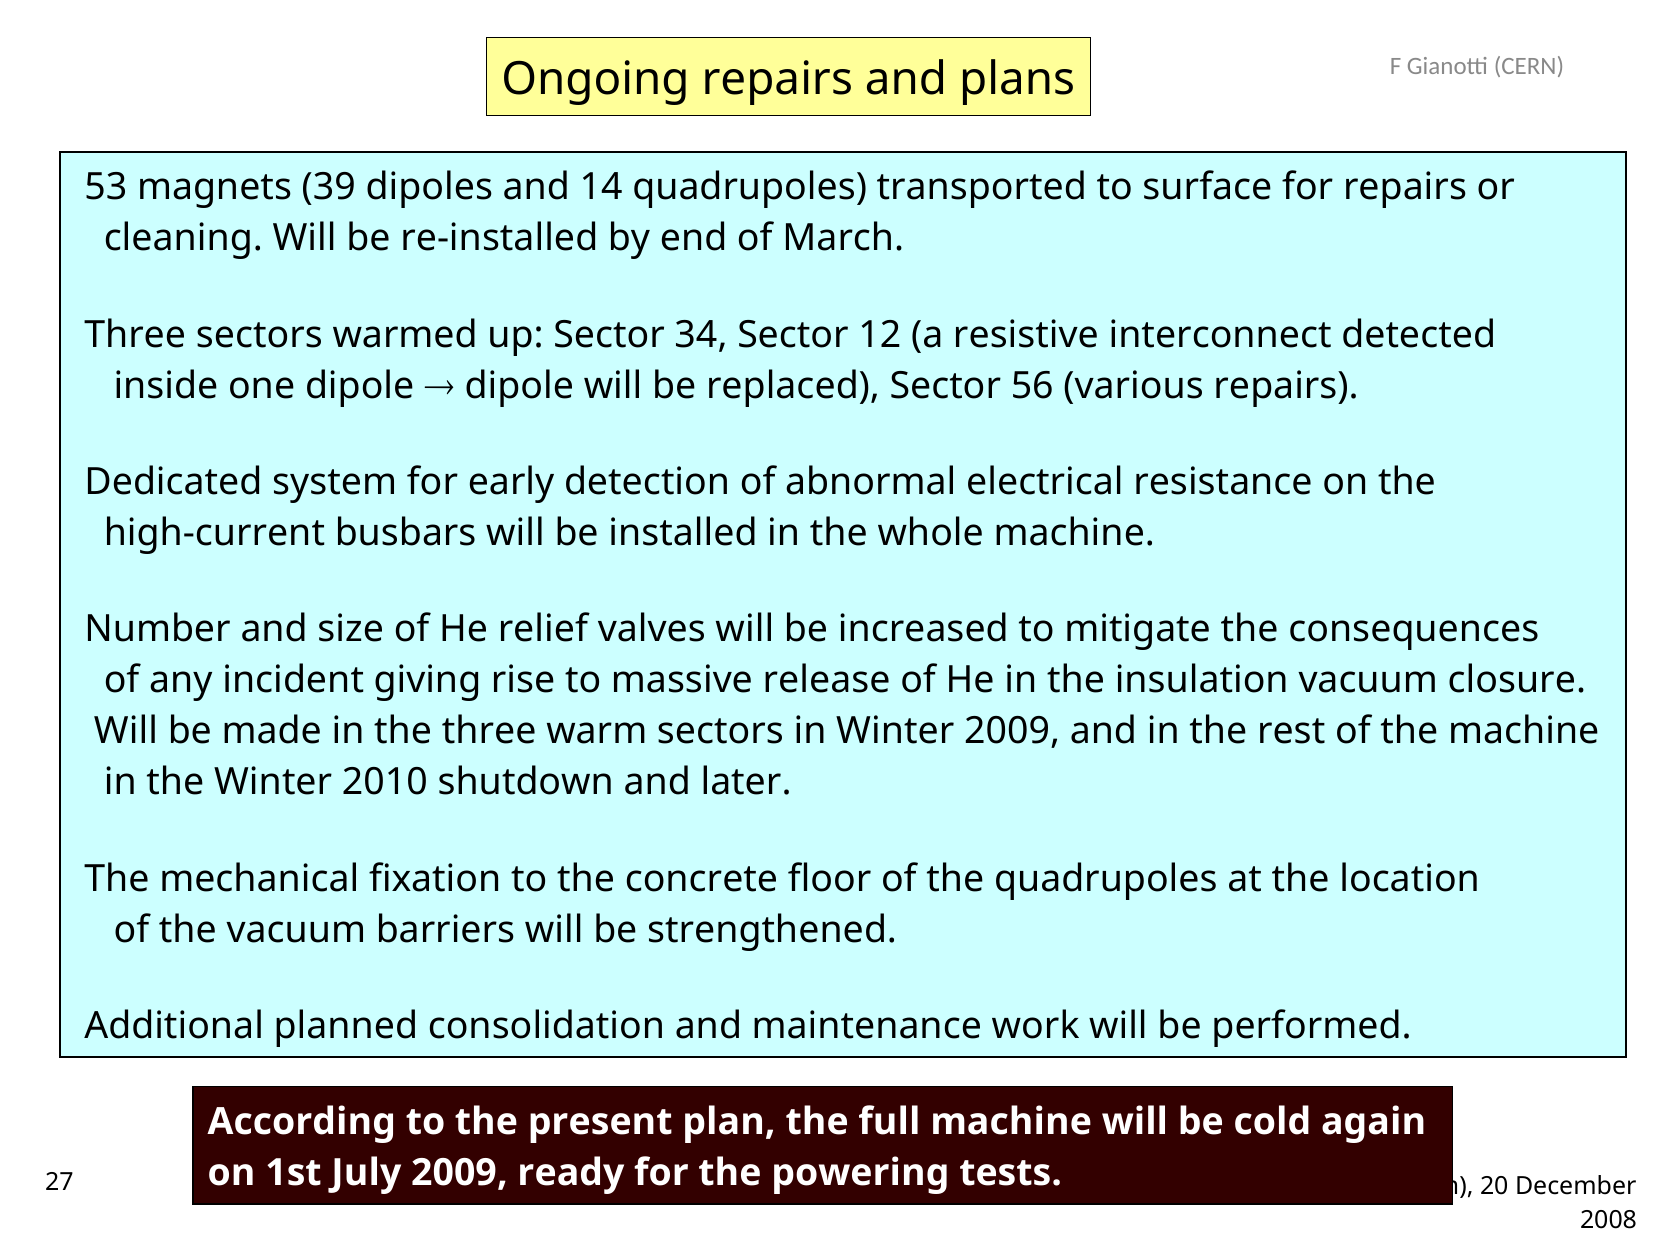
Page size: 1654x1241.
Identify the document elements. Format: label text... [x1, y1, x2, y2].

text_box According to the present plan, the full machine will be cold again on 1st July 2009, ready for the powering tests. [192, 1086, 1453, 1204]
text_box Ongoing repairs and plans [486, 37, 1091, 116]
text_box 53 magnets (39 dipoles and 14 quadrupoles) transported to surface for repairs or cleaning. Will be re-installed by end of March. Three sectors warmed up: Sector 34, Sector 12 (a resistive interconnect detected inside one dipole  dipole will be replaced), Sector 56 (various repairs). Dedicated system for early detection of abnormal electrical resistance on the high-current busbars will be installed in the whole machine. Number and size of He relief valves will be increased to mitigate the consequences of any incident giving rise to massive release of He in the insulation vacuum closure. Will be made in the three warm sectors in Winter 2009, and in the rest of the machine in the Winter 2010 shutdown and later. The mechanical fixation to the concrete floor of the quadrupoles at the location of the vacuum barriers will be strengthened. Additional planned consolidation and maintenance work will be performed. [59, 152, 1626, 1058]
text_box F Gianotti (CERN) [1374, 46, 1639, 90]
